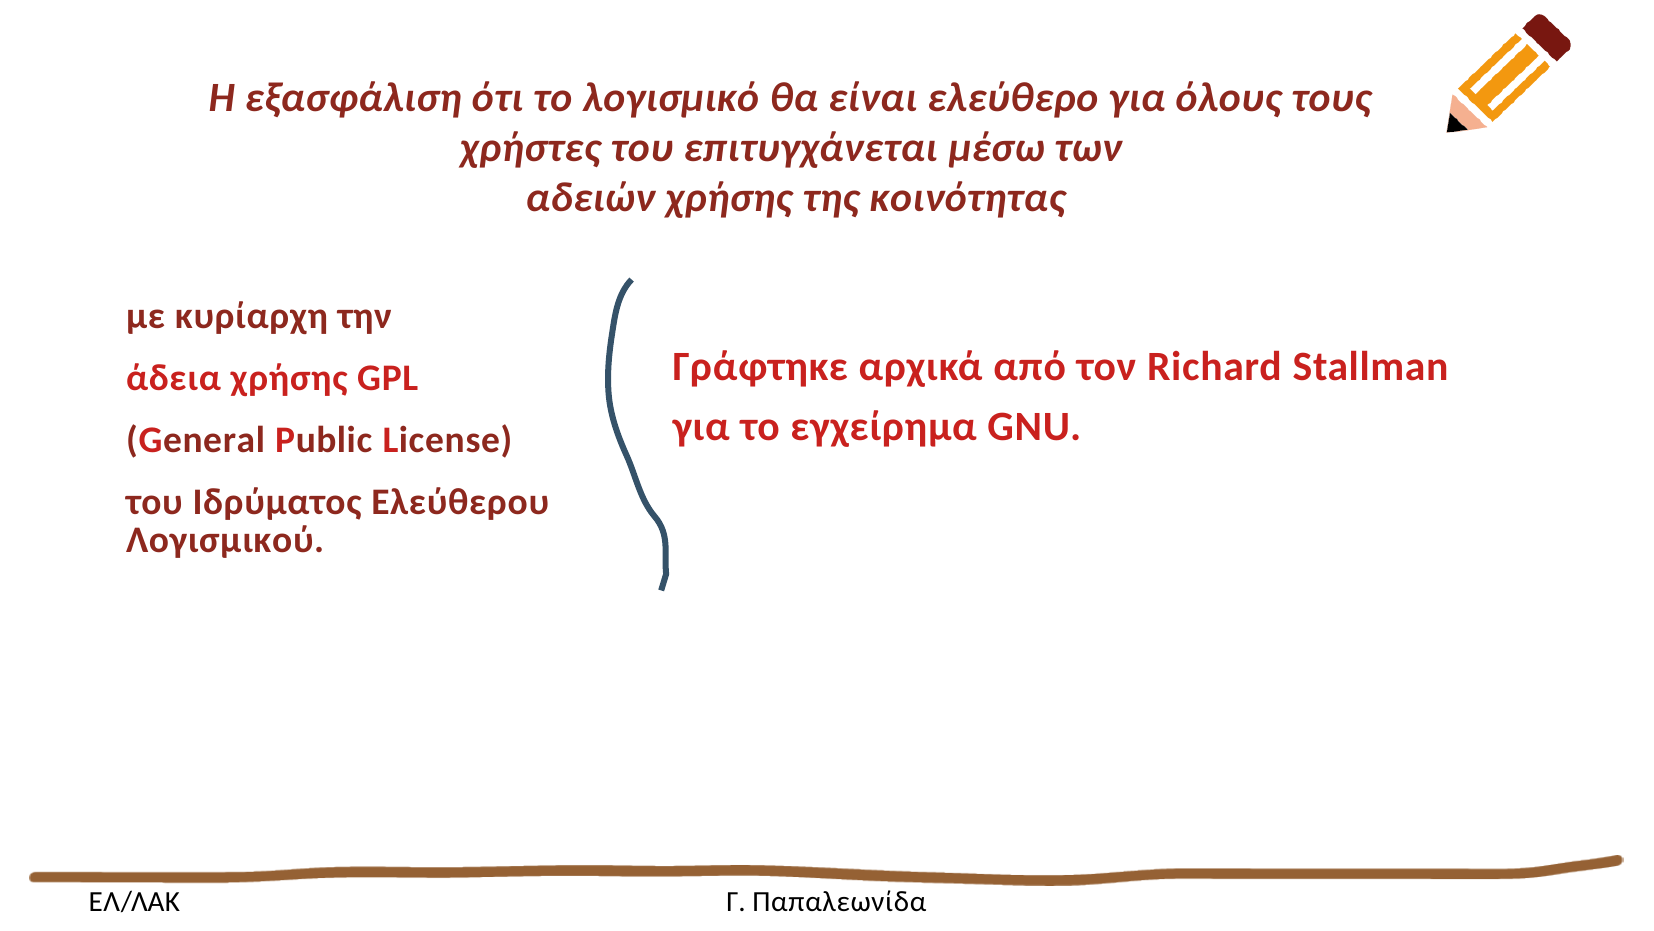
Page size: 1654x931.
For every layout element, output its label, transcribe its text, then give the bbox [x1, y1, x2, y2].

list με κυρίαρχη την άδεια χρήσης GPL (General Public License) του Ιδρύματος Ελεύθερου Λογισμικού. [126, 300, 713, 628]
list Γράφτηκε αρχικά από τον Richard Stallman για το εγχείρημα GNU. [672, 342, 1536, 470]
text_box Γ. Παπαλεωνίδα [560, 885, 1092, 930]
picture [1446, 14, 1571, 133]
text_box ΕΛ/ΛΑΚ [88, 885, 472, 930]
title Η εξασφάλιση ότι το λογισμικό θα είναι ελεύθερο για όλους τους χρήστες του επιτυγχάνεται μέσω των αδειών χρήσης της κοινότητας [153, 58, 1429, 231]
picture [29, 855, 1624, 886]
